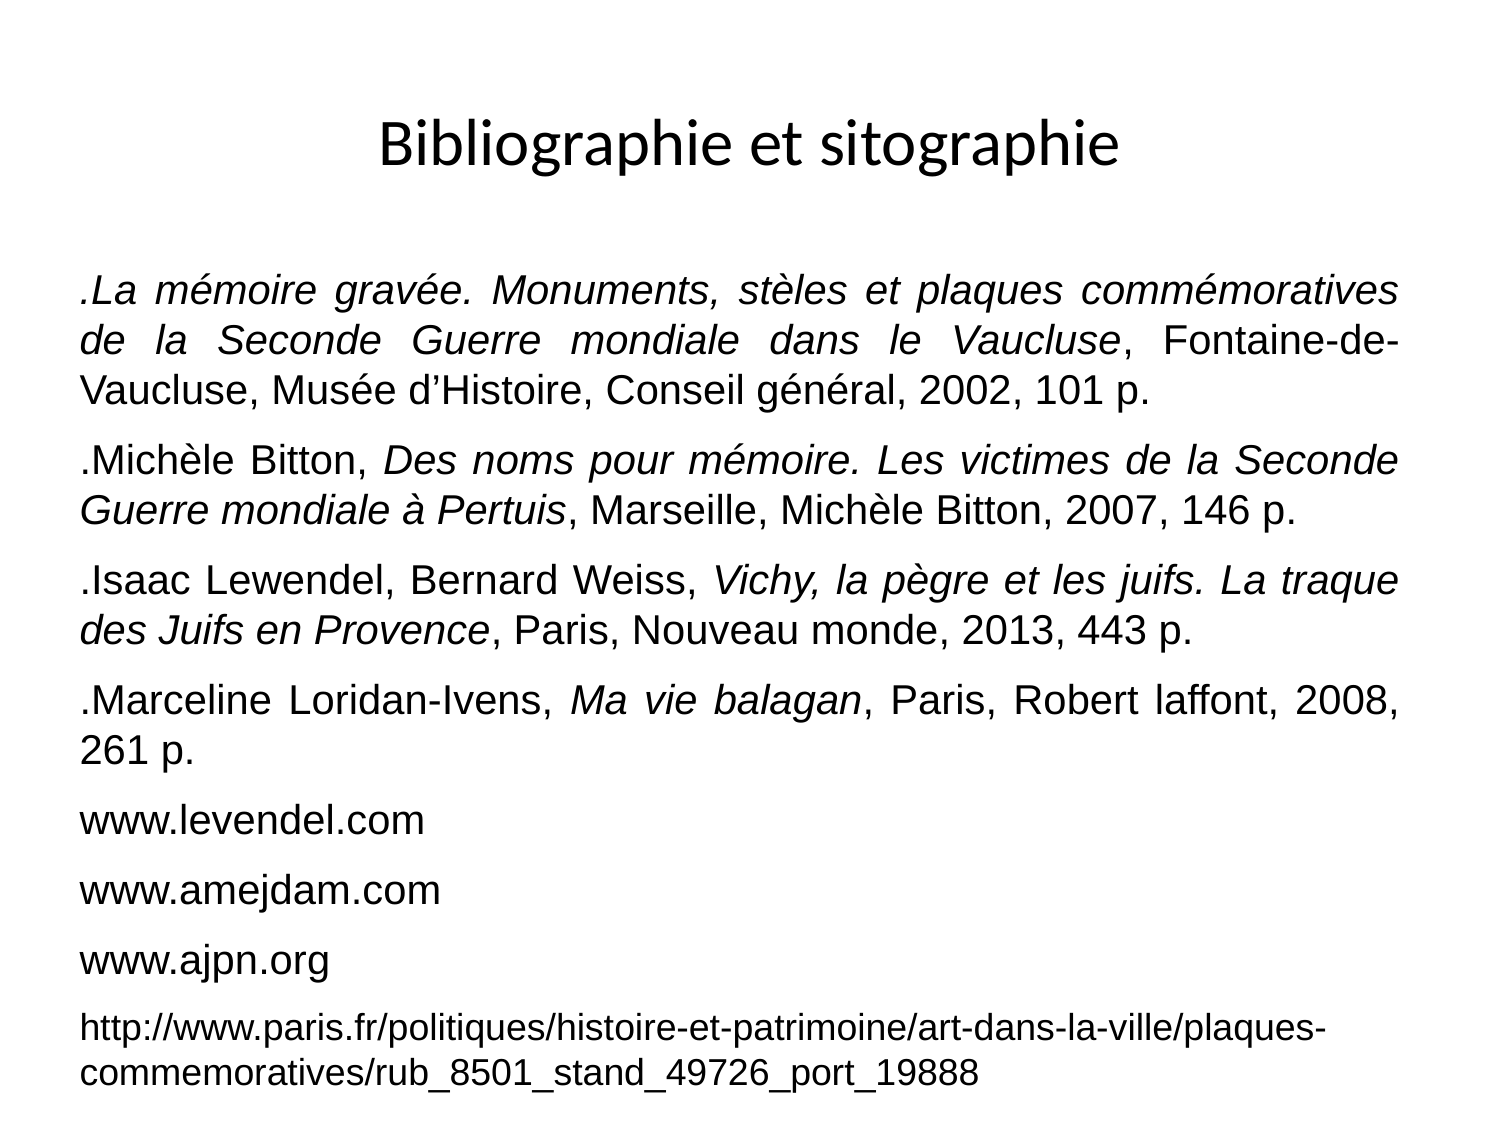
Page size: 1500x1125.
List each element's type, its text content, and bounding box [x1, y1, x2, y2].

text_box Bibliographie et sitographie [75, 45, 1425, 233]
title [75, 45, 1424, 138]
subtitle .La mémoire gravée. Monuments, stèles et plaques commémoratives de la Seconde Guerre mondiale dans le Vaucluse, Fontaine-de-Vaucluse, Musée d’Histoire, Conseil général, 2002, 101 p. .Michèle Bitton, Des noms pour mémoire. Les victimes de la Seconde Guerre mondiale à Pertuis, Marseille, Michèle Bitton, 2007, 146 p. .Isaac Lewendel, Bernard Weiss, Vichy, la pègre et les juifs. La traque des Juifs en Provence, Paris, Nouveau monde, 2013, 443 p. .Marceline Loridan-Ivens, Ma vie balagan, Paris, Robert laffont, 2008, 261 p. www.levendel.com www.amejdam.com www.ajpn.org http://www.paris.fr/politiques/histoire-et-patrimoine/art-dans-la-ville/plaques-commemoratives/rub_8501_stand_49726_port_19888 [64, 255, 1415, 1071]
